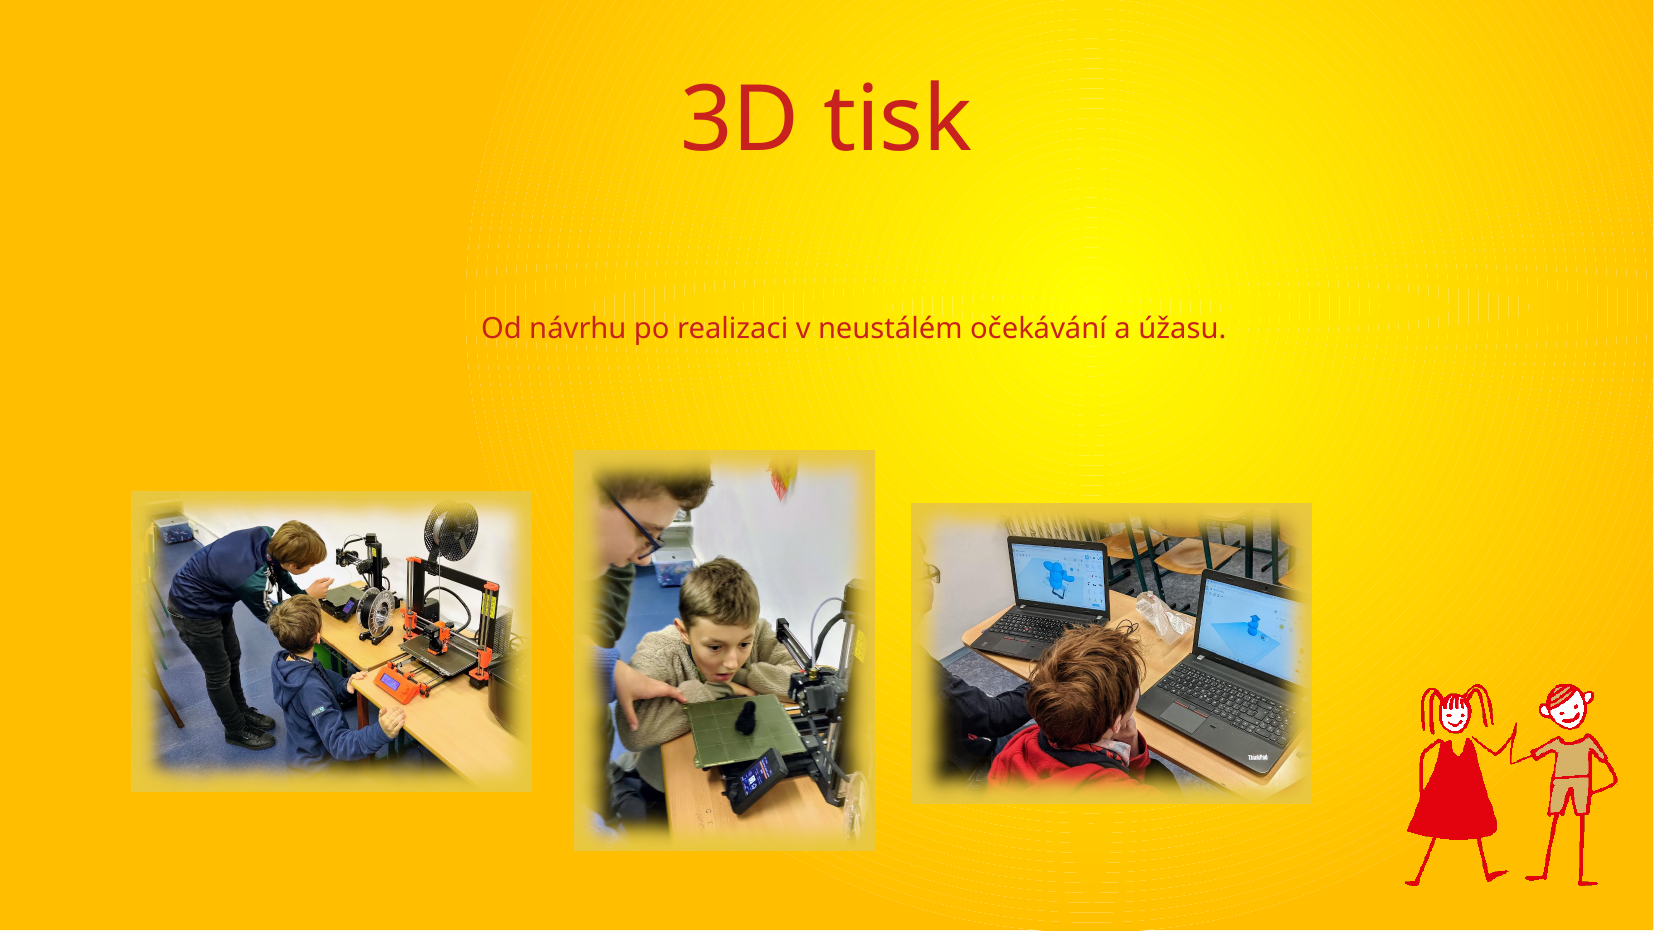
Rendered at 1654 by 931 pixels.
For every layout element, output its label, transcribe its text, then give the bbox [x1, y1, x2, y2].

picture [131, 491, 532, 792]
picture [911, 503, 1312, 804]
title 3D tisk [82, 37, 1571, 193]
picture [574, 450, 875, 851]
subtitle Od návrhu po realizaci v neustálém očekávání a úžasu. [106, 217, 1595, 438]
picture [1405, 684, 1618, 886]
